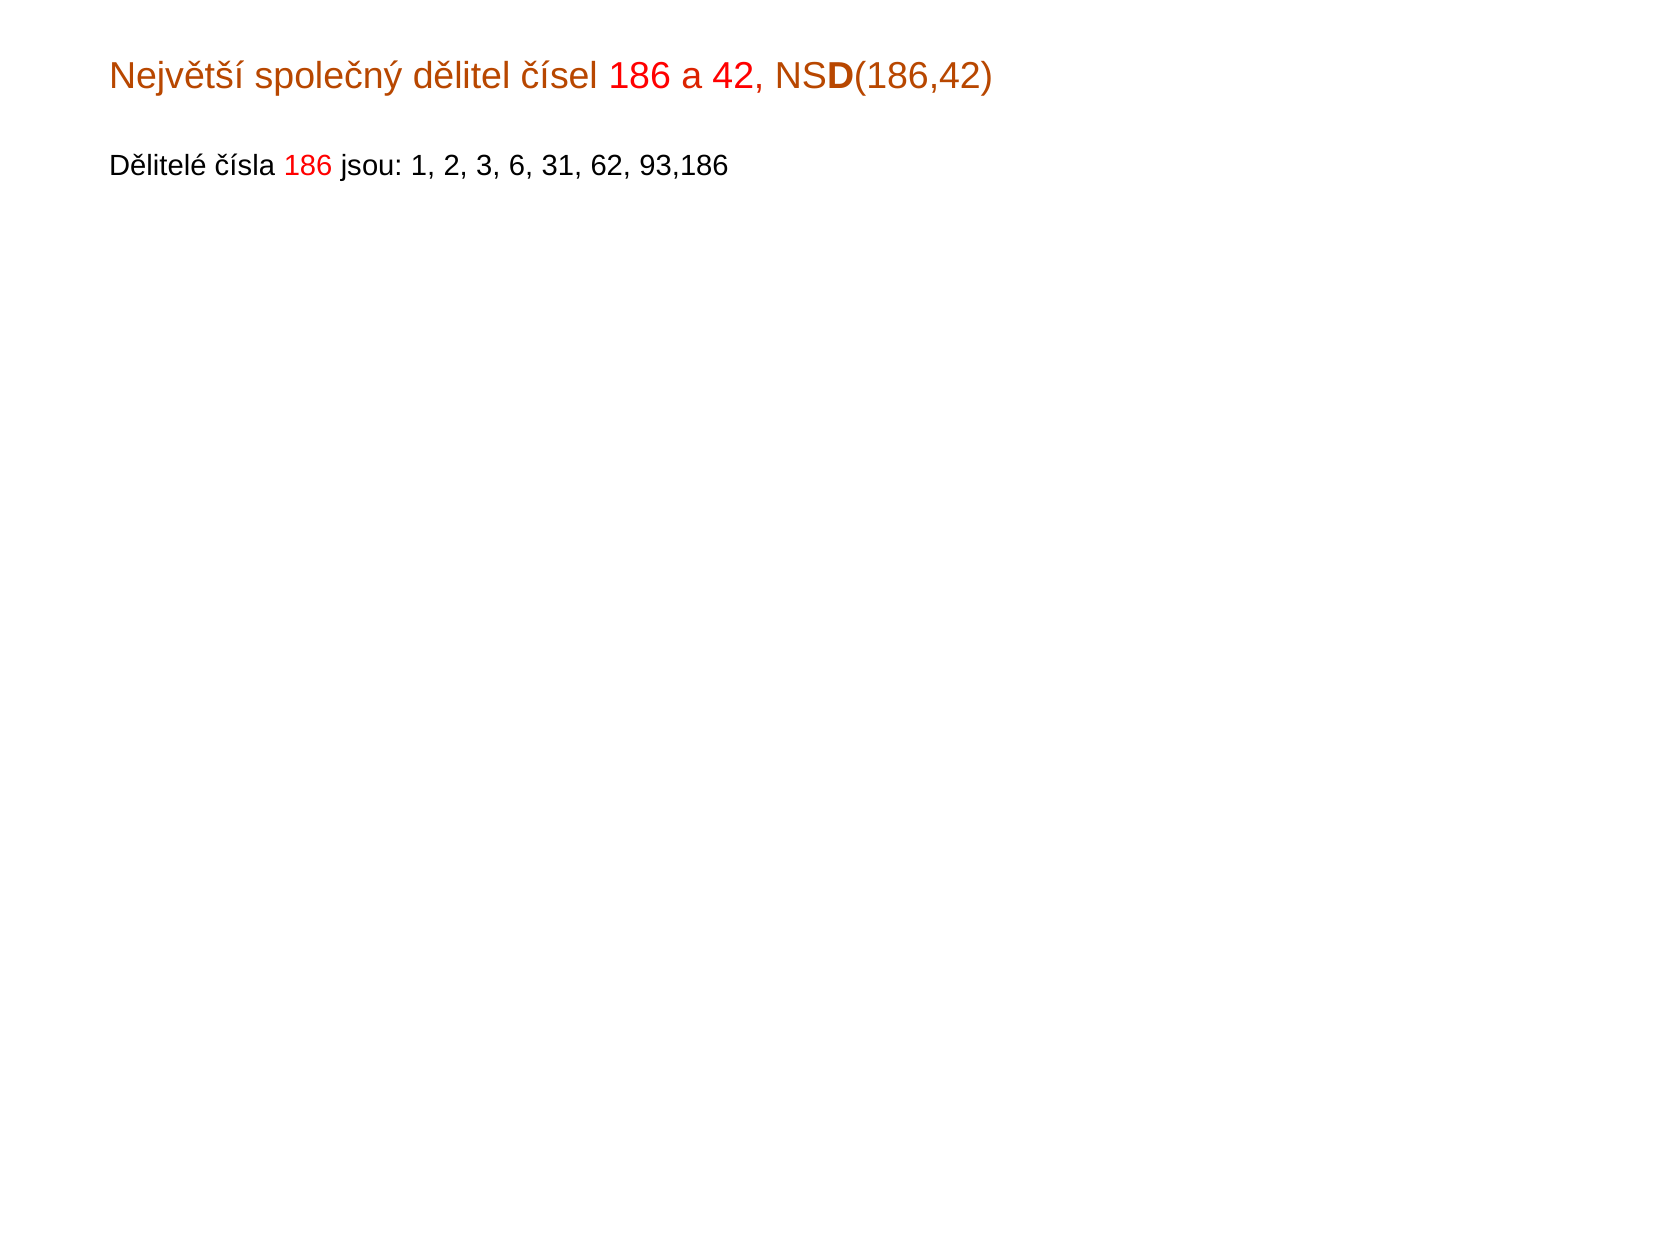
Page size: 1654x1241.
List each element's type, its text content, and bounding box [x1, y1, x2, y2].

text_box Největší společný dělitel čísel 186 a 42, NSD(186,42) [94, 47, 1607, 142]
text_box Dělitelé čísla 186 jsou: 1, 2, 3, 6, 31, 62, 93,186 [94, 141, 756, 190]
